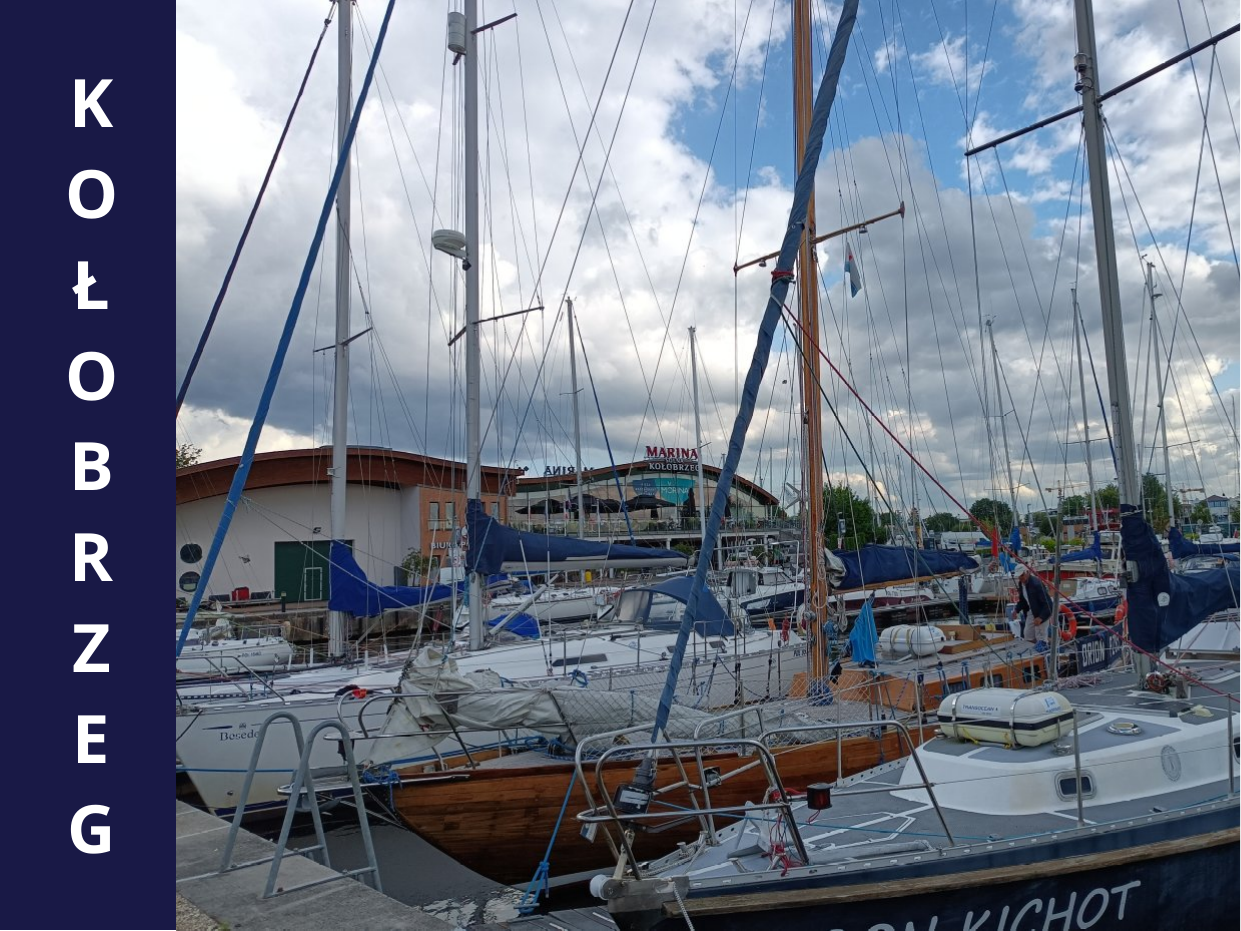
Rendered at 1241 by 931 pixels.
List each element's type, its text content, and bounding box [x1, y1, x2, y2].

picture [176, 0, 1241, 931]
text_box K O Ł O B R Z E G [29, 49, 154, 881]
